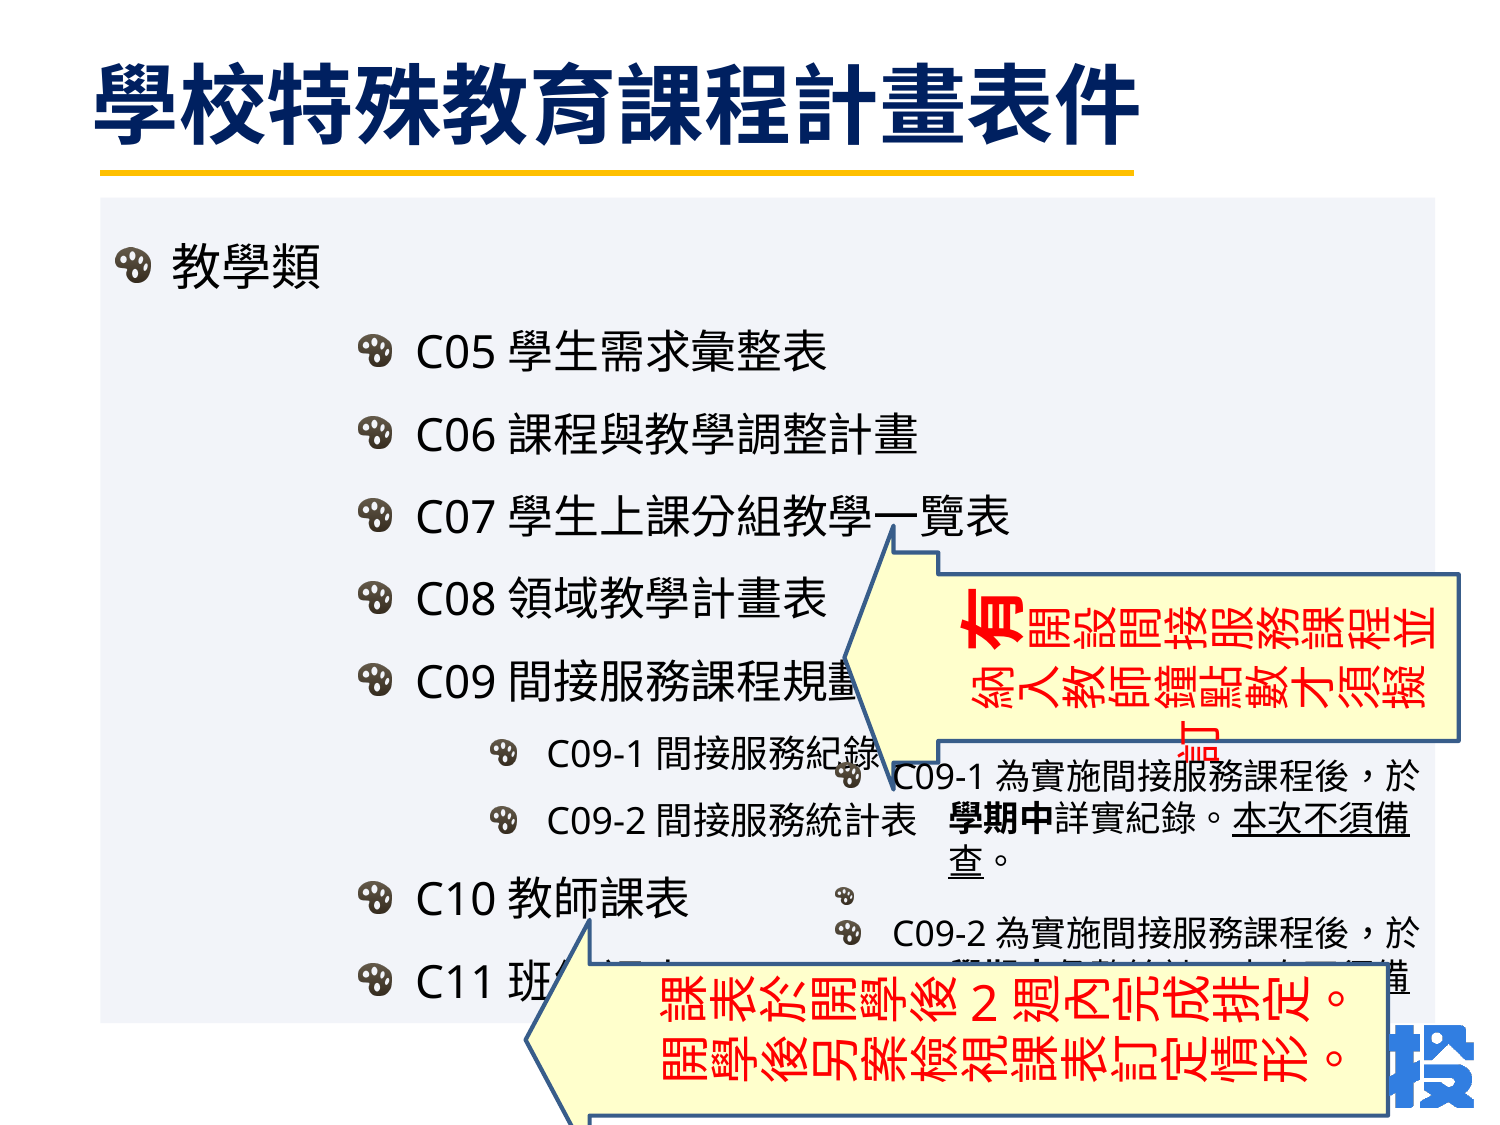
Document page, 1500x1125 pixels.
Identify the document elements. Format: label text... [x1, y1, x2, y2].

text_box 教學類 C05學生需求彙整表 C06課程與教學調整計畫 C07學生上課分組教學一覽表 C08領域教學計畫表 C09間接服務課程規劃表 C09-1間接服務紀錄表 C09-2間接服務統計表 C10教師課表 C11班級課表 [100, 197, 1436, 1024]
text_box C09-1為實施間接服務課程後，於學期中詳實紀錄。本次不須備查。 C09-2為實施間接服務課程後，於學期末彙整統計。本次不須備查。 [821, 746, 1459, 997]
picture [1362, 997, 1500, 1125]
text_box 教學類 C05學生需求彙整表 C06課程與教學調整計畫 C07學生上課分組教學一覽表 C08領域教學計畫表 C09間接服務課程規劃表 C09-1間接服務紀錄表 C09-2間接服務統計表 C10教師課表 C11班級課表 [939, 741, 1436, 746]
text_box 有開設間接服務課程並納入教師鐘點數才須擬訂 [844, 525, 1459, 746]
text_box 課表於開學後2週內完成排定。 開學後另案檢視課表訂定情形。 [525, 919, 1388, 1125]
text_box 學校特殊教育課程計畫表件 [76, 42, 1168, 164]
